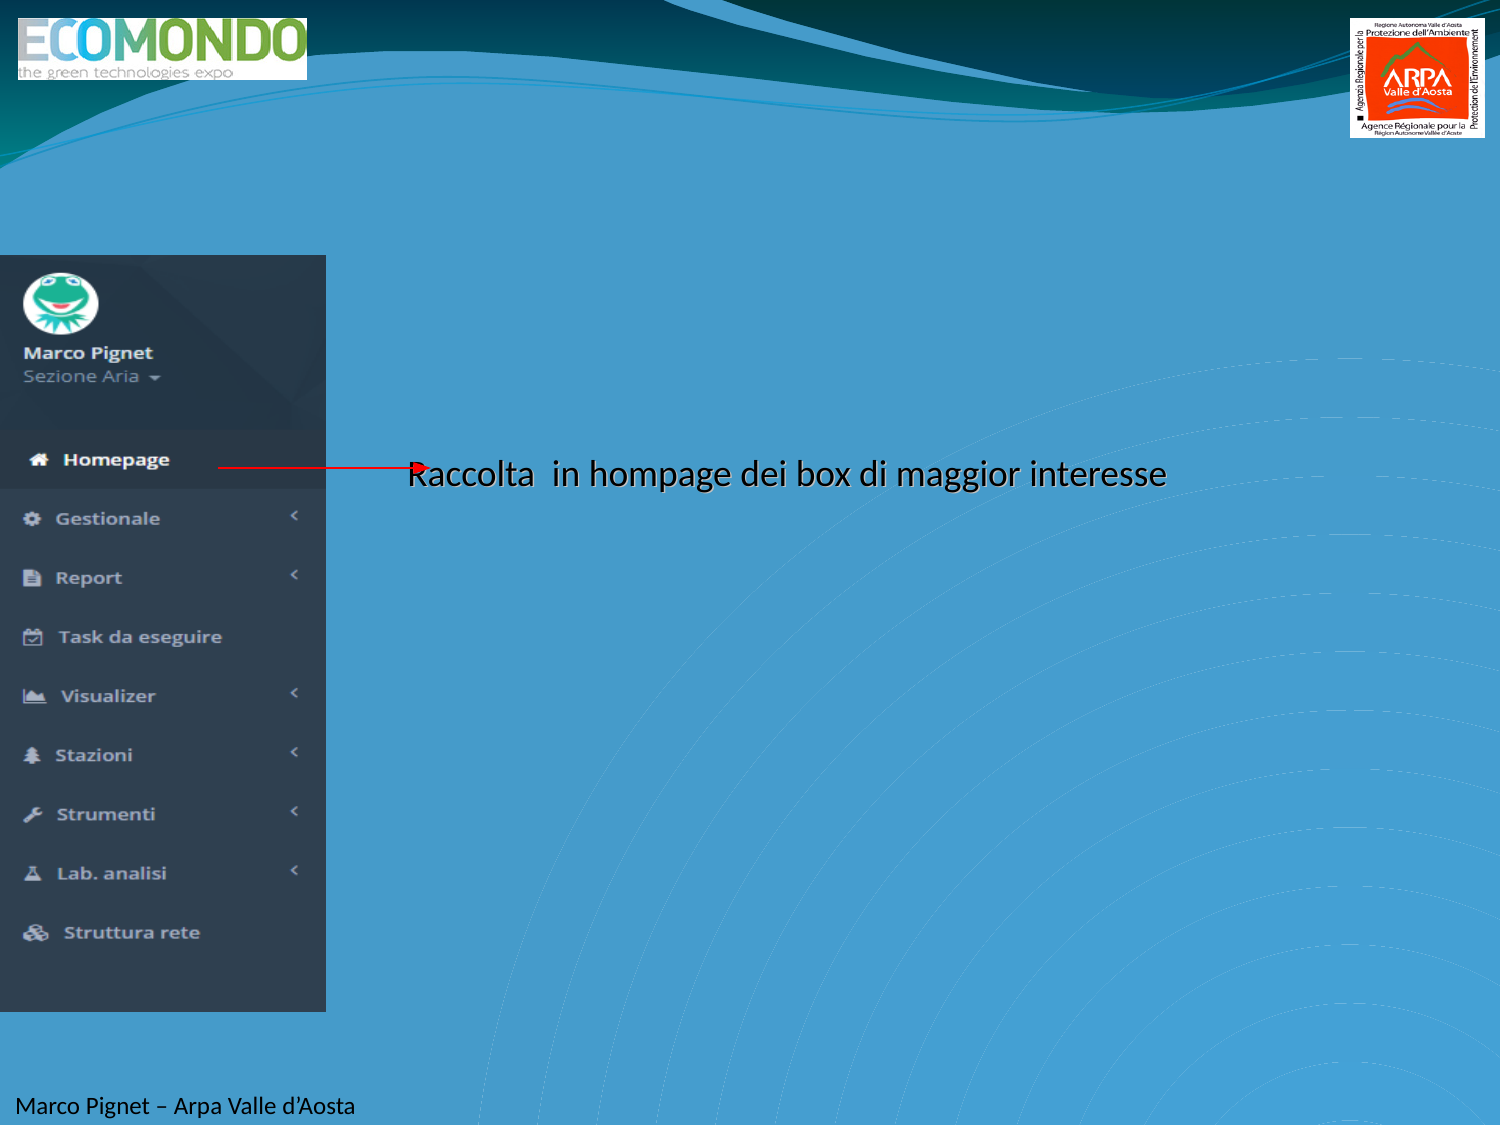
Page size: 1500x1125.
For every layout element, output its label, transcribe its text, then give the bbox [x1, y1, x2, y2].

picture [1350, 18, 1485, 138]
picture [65, 138, 80, 143]
text_box Marco Pignet – Arpa Valle d’Aosta [0, 1082, 408, 1125]
picture [0, 255, 326, 1012]
picture [635, 90, 669, 94]
picture [113, 125, 133, 131]
title Raccolta in hompage dei box di maggior interesse [407, 442, 1223, 494]
picture [18, 19, 307, 80]
